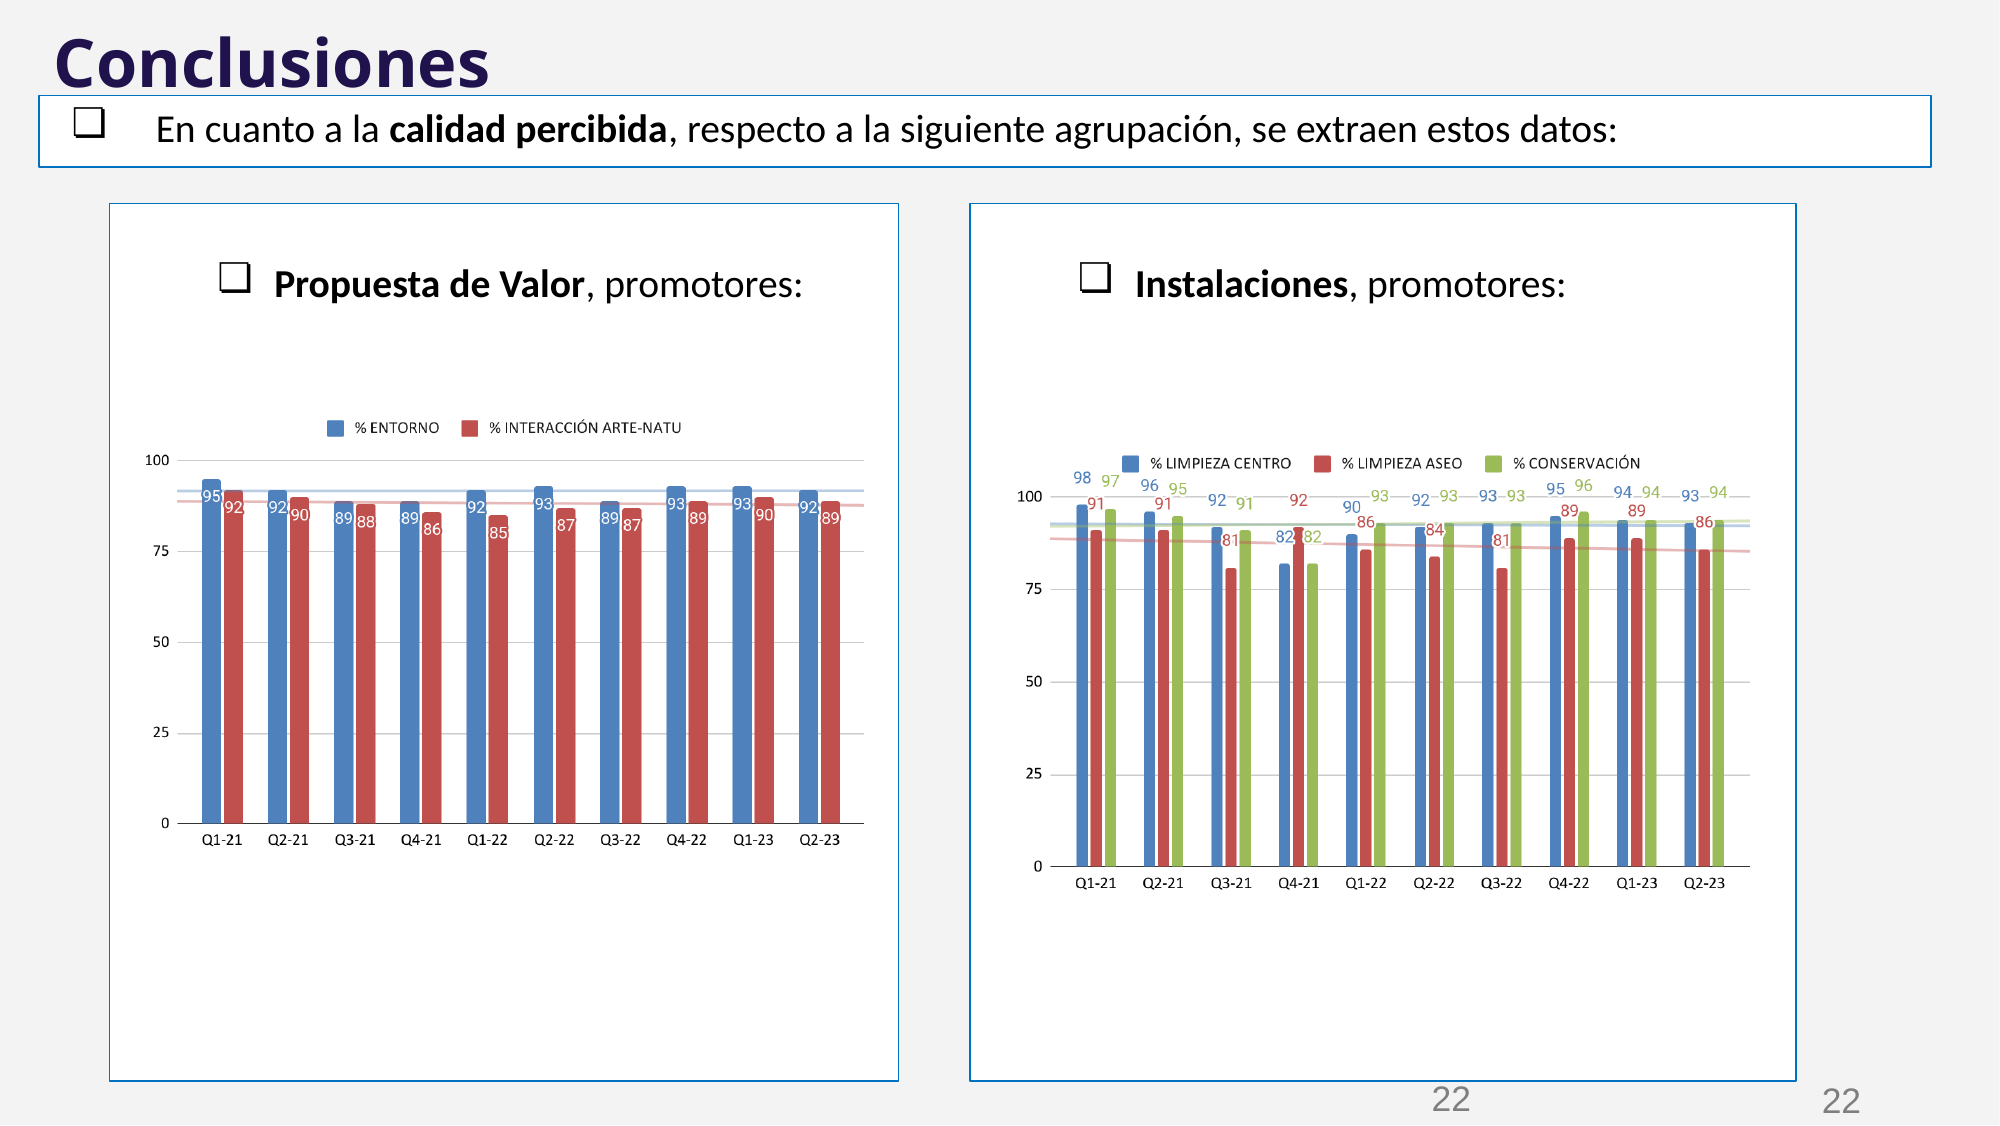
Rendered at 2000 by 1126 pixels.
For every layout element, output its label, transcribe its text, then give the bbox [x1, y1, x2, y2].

picture [992, 431, 1774, 916]
text_box Conclusiones [53, 0, 1946, 124]
text_box Instalaciones, promotores: [970, 203, 1796, 1082]
text_box Propuesta de Valor, promotores: [109, 203, 899, 1082]
text_box <number> [1413, 1067, 1881, 1126]
picture [120, 396, 888, 872]
text_box En cuanto a la calidad percibida, respecto a la siguiente agrupación, se extraen estos datos: [38, 95, 1931, 168]
